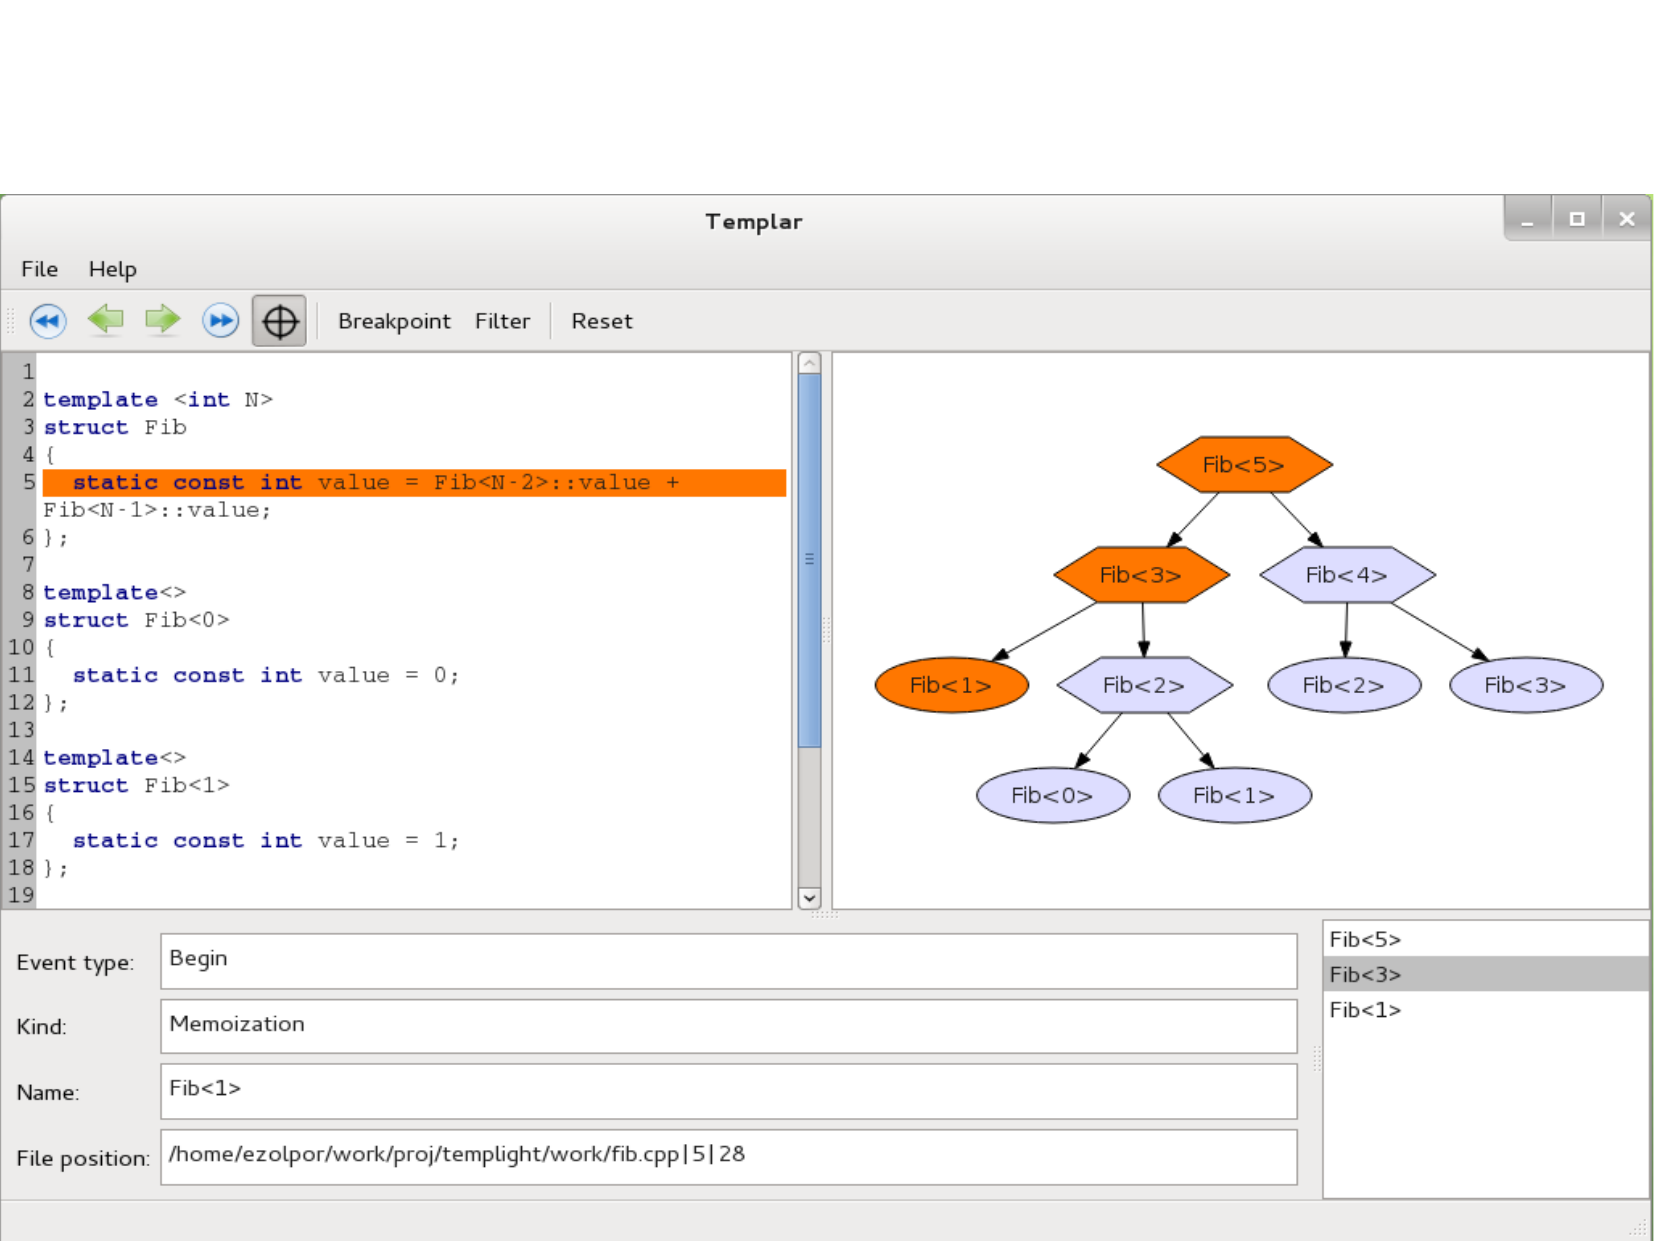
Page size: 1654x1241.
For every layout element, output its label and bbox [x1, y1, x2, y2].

picture [0, 194, 1654, 1241]
